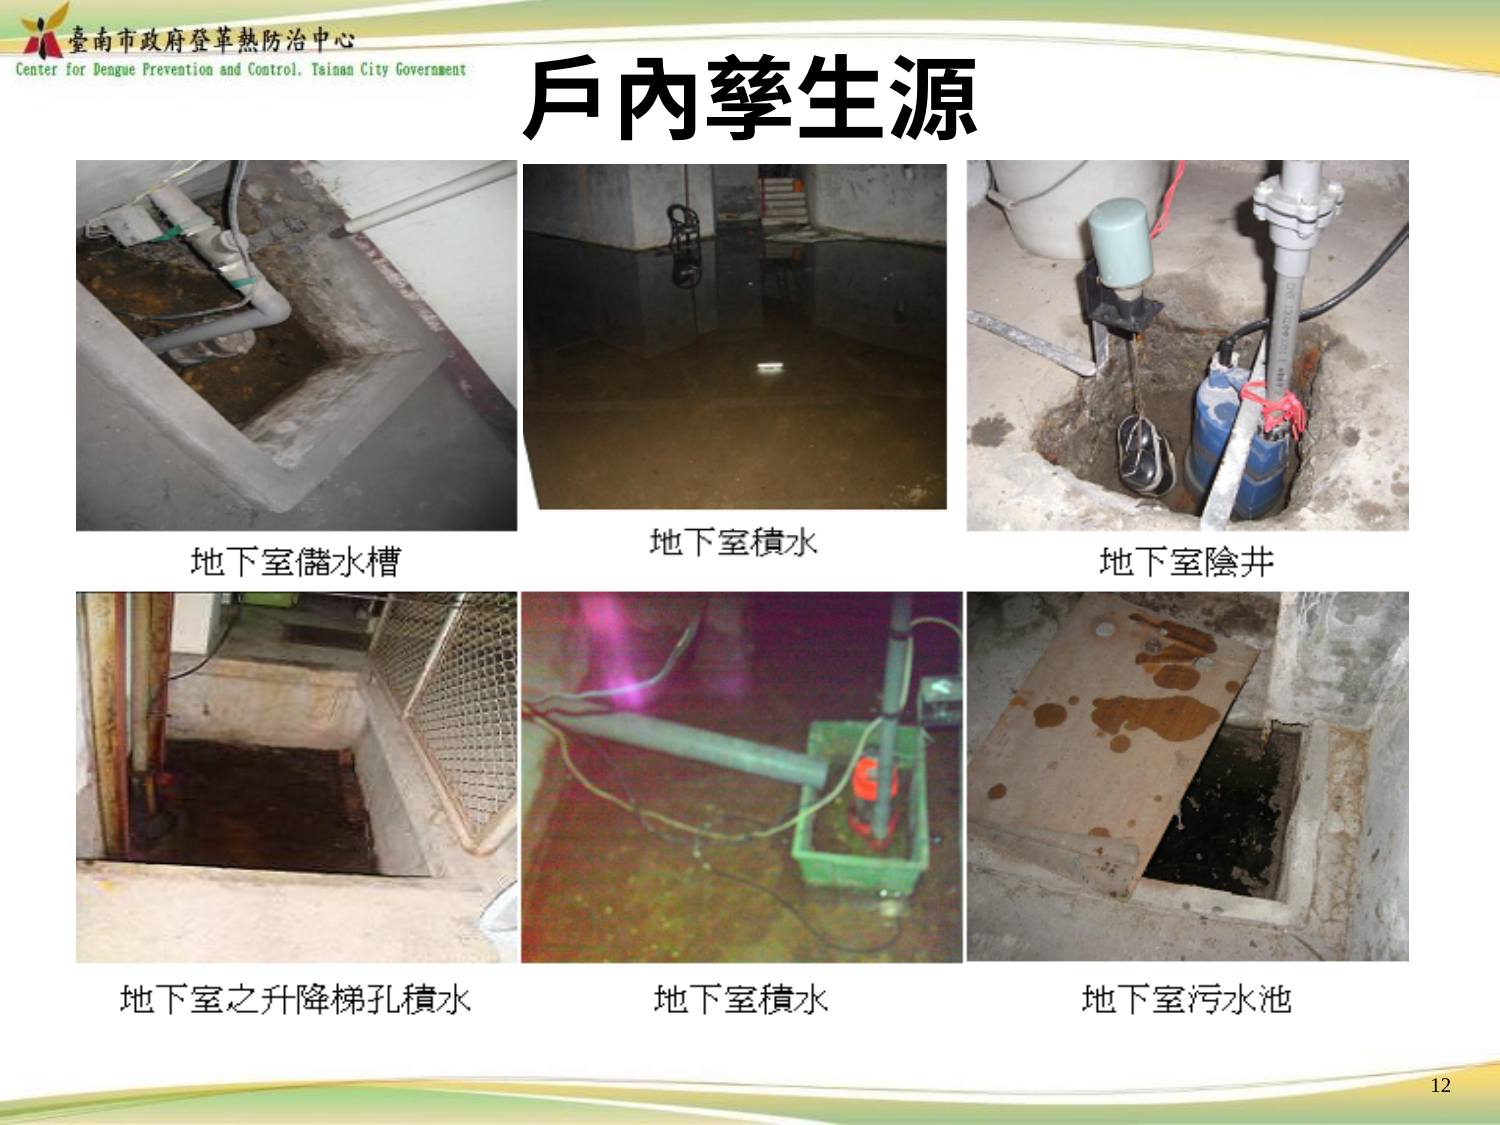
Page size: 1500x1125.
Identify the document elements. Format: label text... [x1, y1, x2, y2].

text_box <編號> [1116, 1063, 1467, 1111]
title 戶內孳生源 [75, 42, 1426, 149]
picture [0, 0, 1500, 1125]
